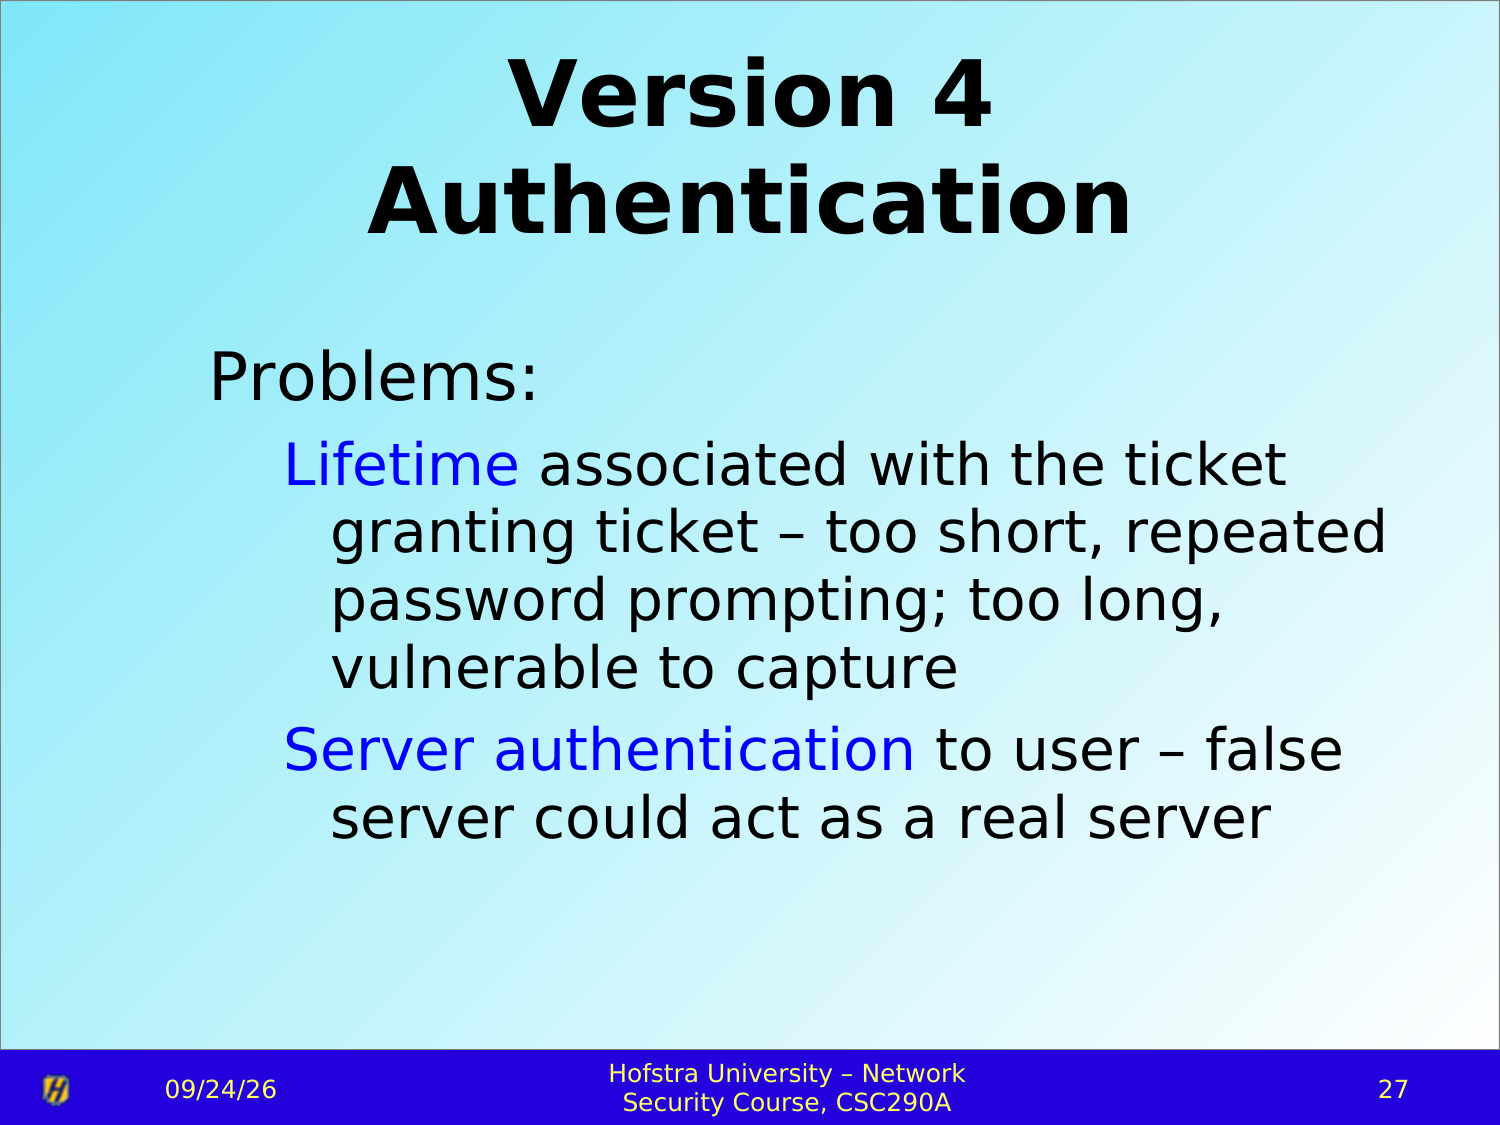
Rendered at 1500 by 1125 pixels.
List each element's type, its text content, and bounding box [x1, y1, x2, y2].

picture [37, 1072, 76, 1110]
list Problems: Lifetime associated with the ticket granting ticket – too short, repeated password prompting; too long, vulnerable to capture Server authentication to user – false server could act as a real server [193, 330, 1469, 1007]
title Version 4 Authentication [112, 33, 1391, 263]
